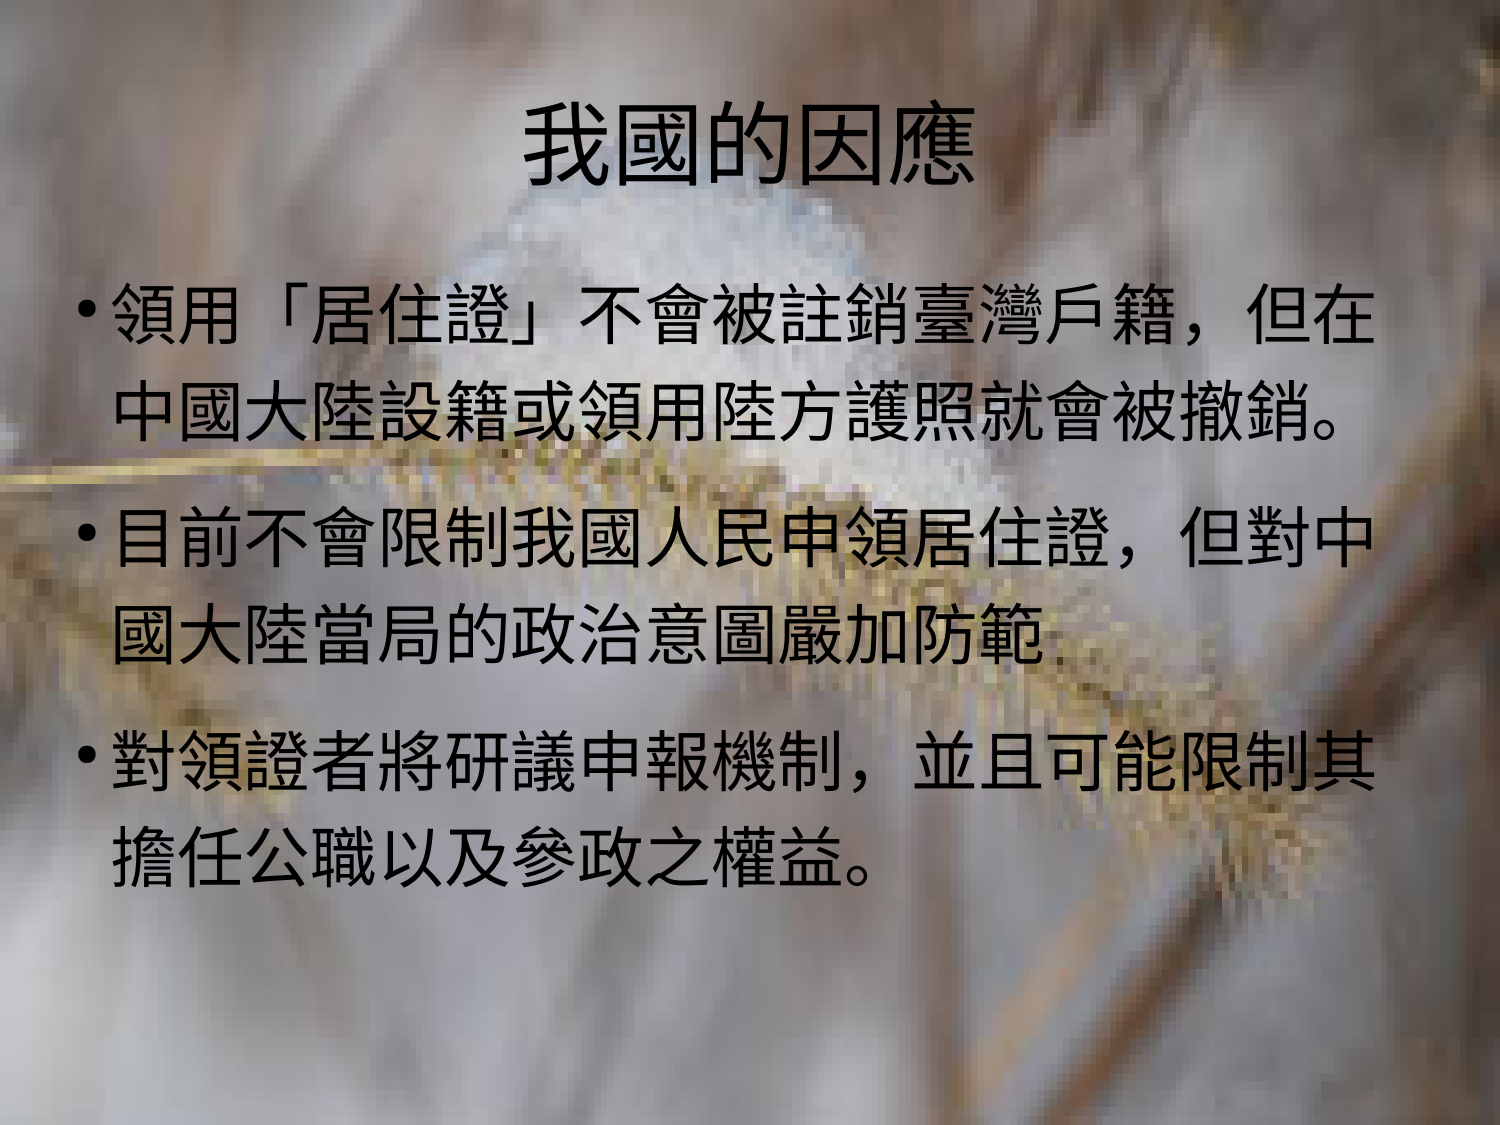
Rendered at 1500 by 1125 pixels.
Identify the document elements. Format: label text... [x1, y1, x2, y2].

picture [0, 0, 1500, 1125]
list 領用「居住證」不會被註銷臺灣戶籍，但在中國大陸設籍或領用陸方護照就會被撤銷。 目前不會限制我國人民申領居住證，但對中國大陸當局的政治意圖嚴加防範 對領證者將研議申報機制，並且可能限制其擔任公職以及參政之權益。 [75, 262, 1425, 1005]
title 我國的因應 [75, 45, 1425, 233]
